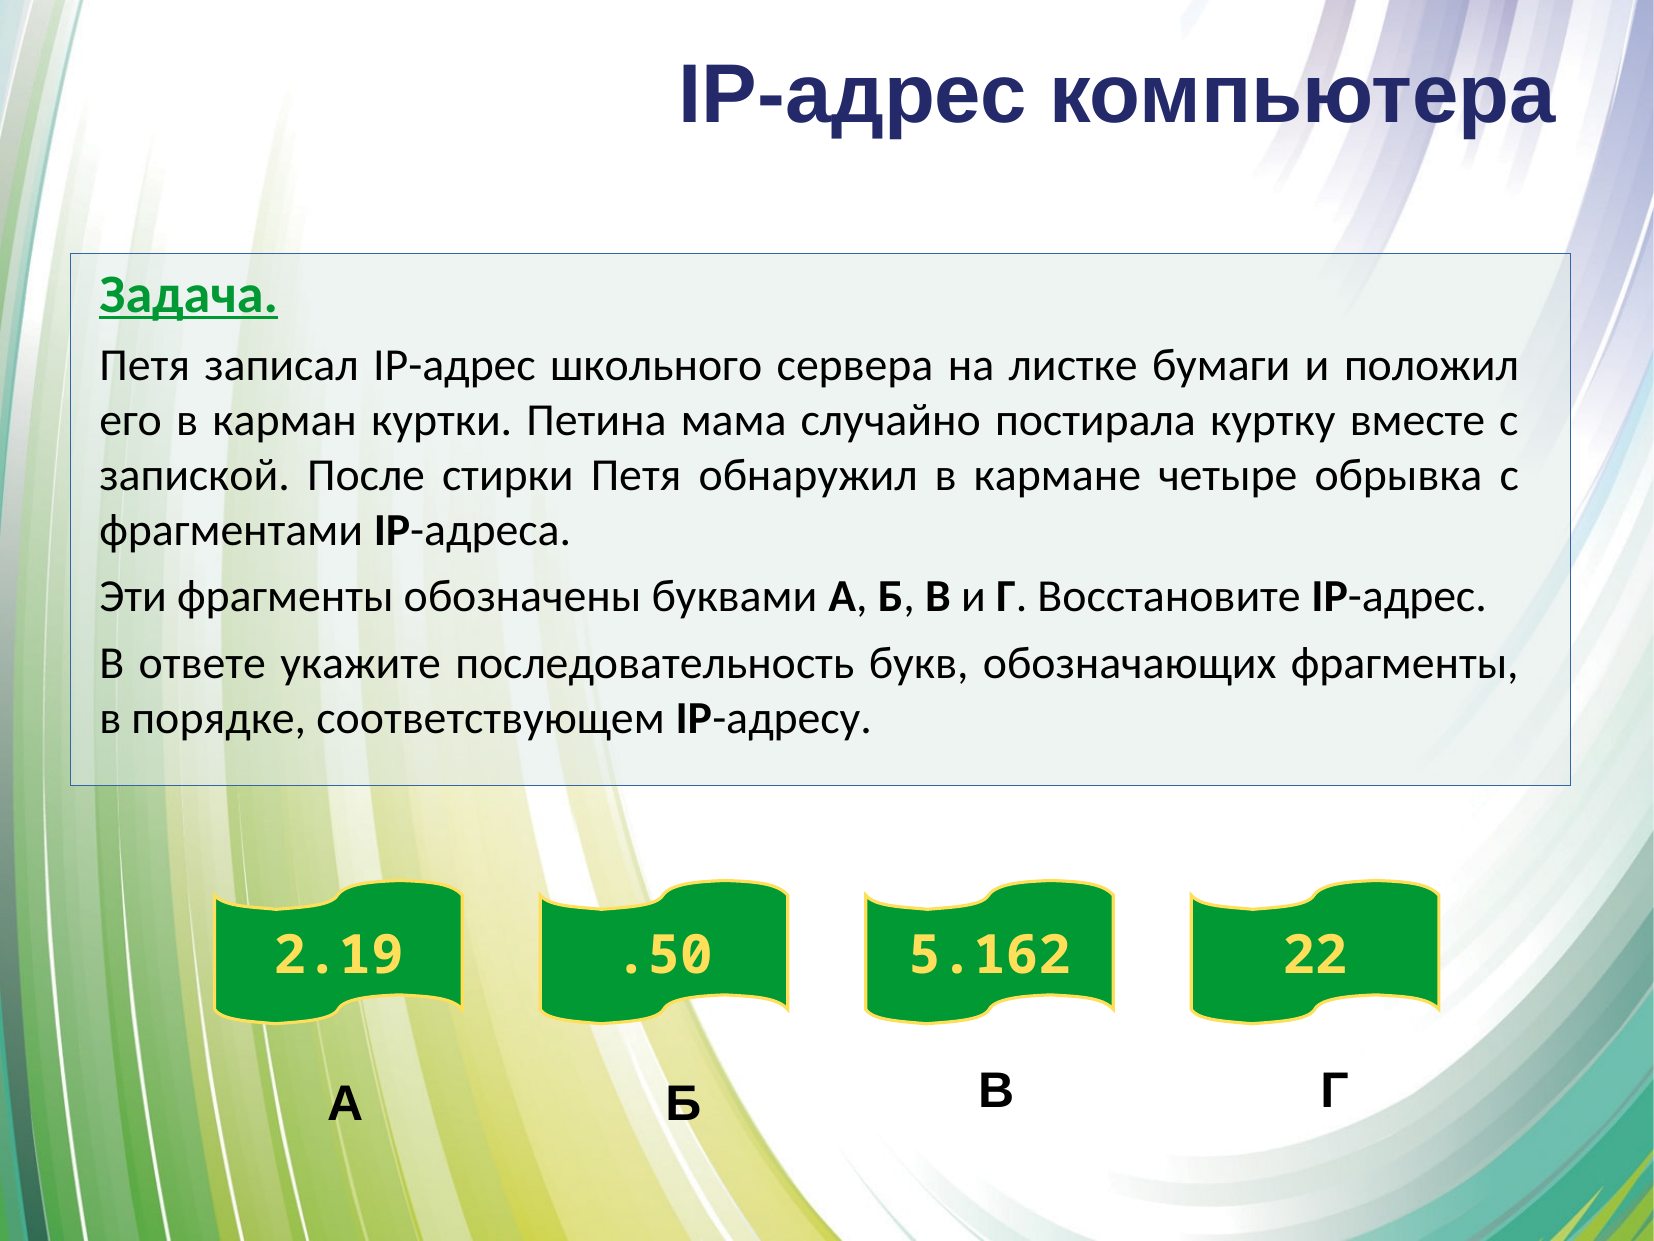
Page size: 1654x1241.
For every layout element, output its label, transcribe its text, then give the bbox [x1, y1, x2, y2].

text_box Задача. Петя записал IP-адрес школьного сервера на листке бумаги и положил его в карман куртки. Петина мама случайно постирала куртку вместе с запиской. После стирки Петя обнаружил в кармане четыре обрывка с фрагментами IP-адреса. Эти фрагменты обозначены буквами А, Б, В и Г. Восстановите IP-адрес. В ответе укажите последовательность букв, обозначающих фрагменты, в порядке, соответствующем IP-адресу. [84, 250, 1536, 751]
text_box IP-адрес компьютера [110, 34, 1571, 154]
text_box 2.19 [214, 880, 463, 1024]
text_box .50 [540, 880, 788, 1024]
text_box [70, 253, 1571, 786]
text_box Б [644, 1062, 723, 1139]
text_box 22 [1191, 880, 1439, 1024]
text_box Г [1295, 1049, 1374, 1125]
picture [0, 0, 1654, 1241]
text_box А [306, 1062, 385, 1139]
text_box 5.162 [865, 880, 1114, 1024]
text_box В [957, 1049, 1036, 1125]
